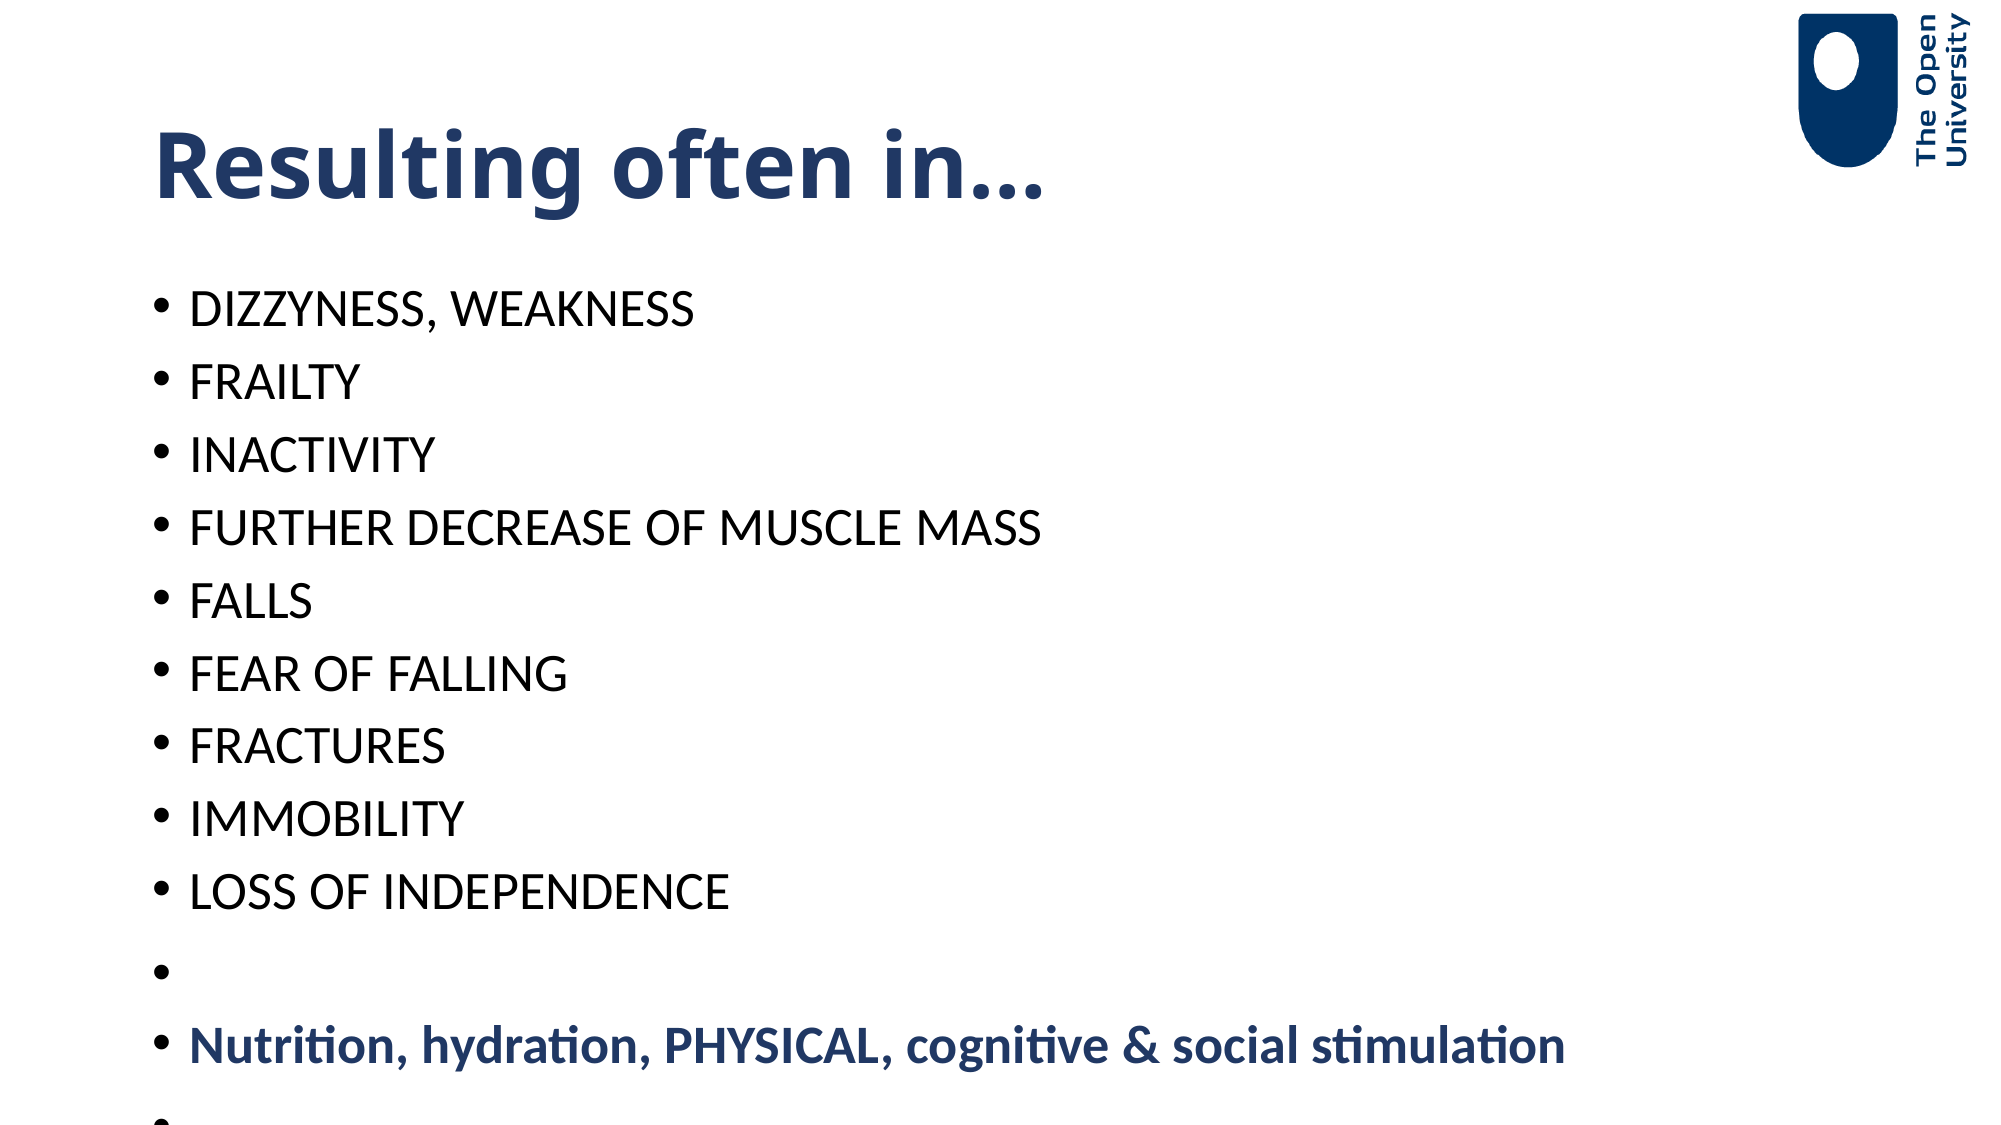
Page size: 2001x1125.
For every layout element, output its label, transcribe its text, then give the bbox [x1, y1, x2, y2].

title Resulting often in… [137, 60, 1863, 277]
picture [1797, 10, 1971, 170]
list DIZZYNESS, WEAKNESS FRAILTY INACTIVITY FURTHER DECREASE OF MUSCLE MASS FALLS FEAR OF FALLING FRACTURES IMMOBILITY LOSS OF INDEPENDENCE Nutrition, hydration, PHYSICAL, cognitive & social stimulation [137, 277, 1863, 1083]
